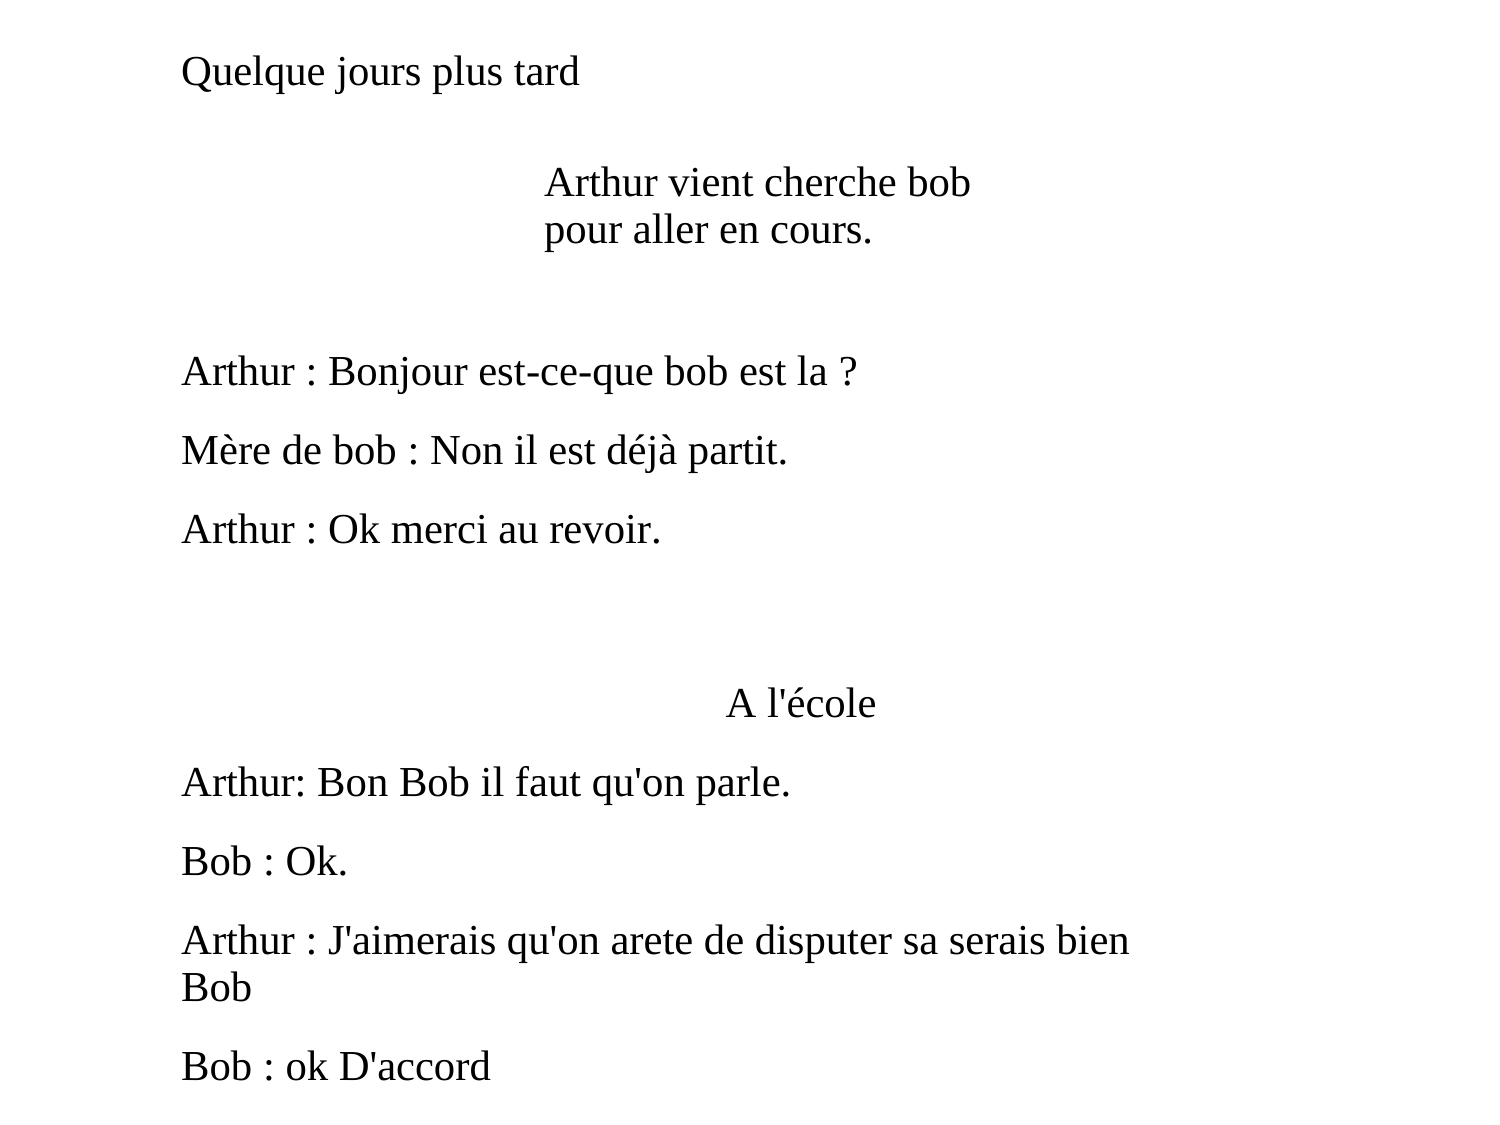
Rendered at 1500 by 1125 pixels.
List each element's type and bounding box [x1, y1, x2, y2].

picture [181, 47, 1205, 1095]
